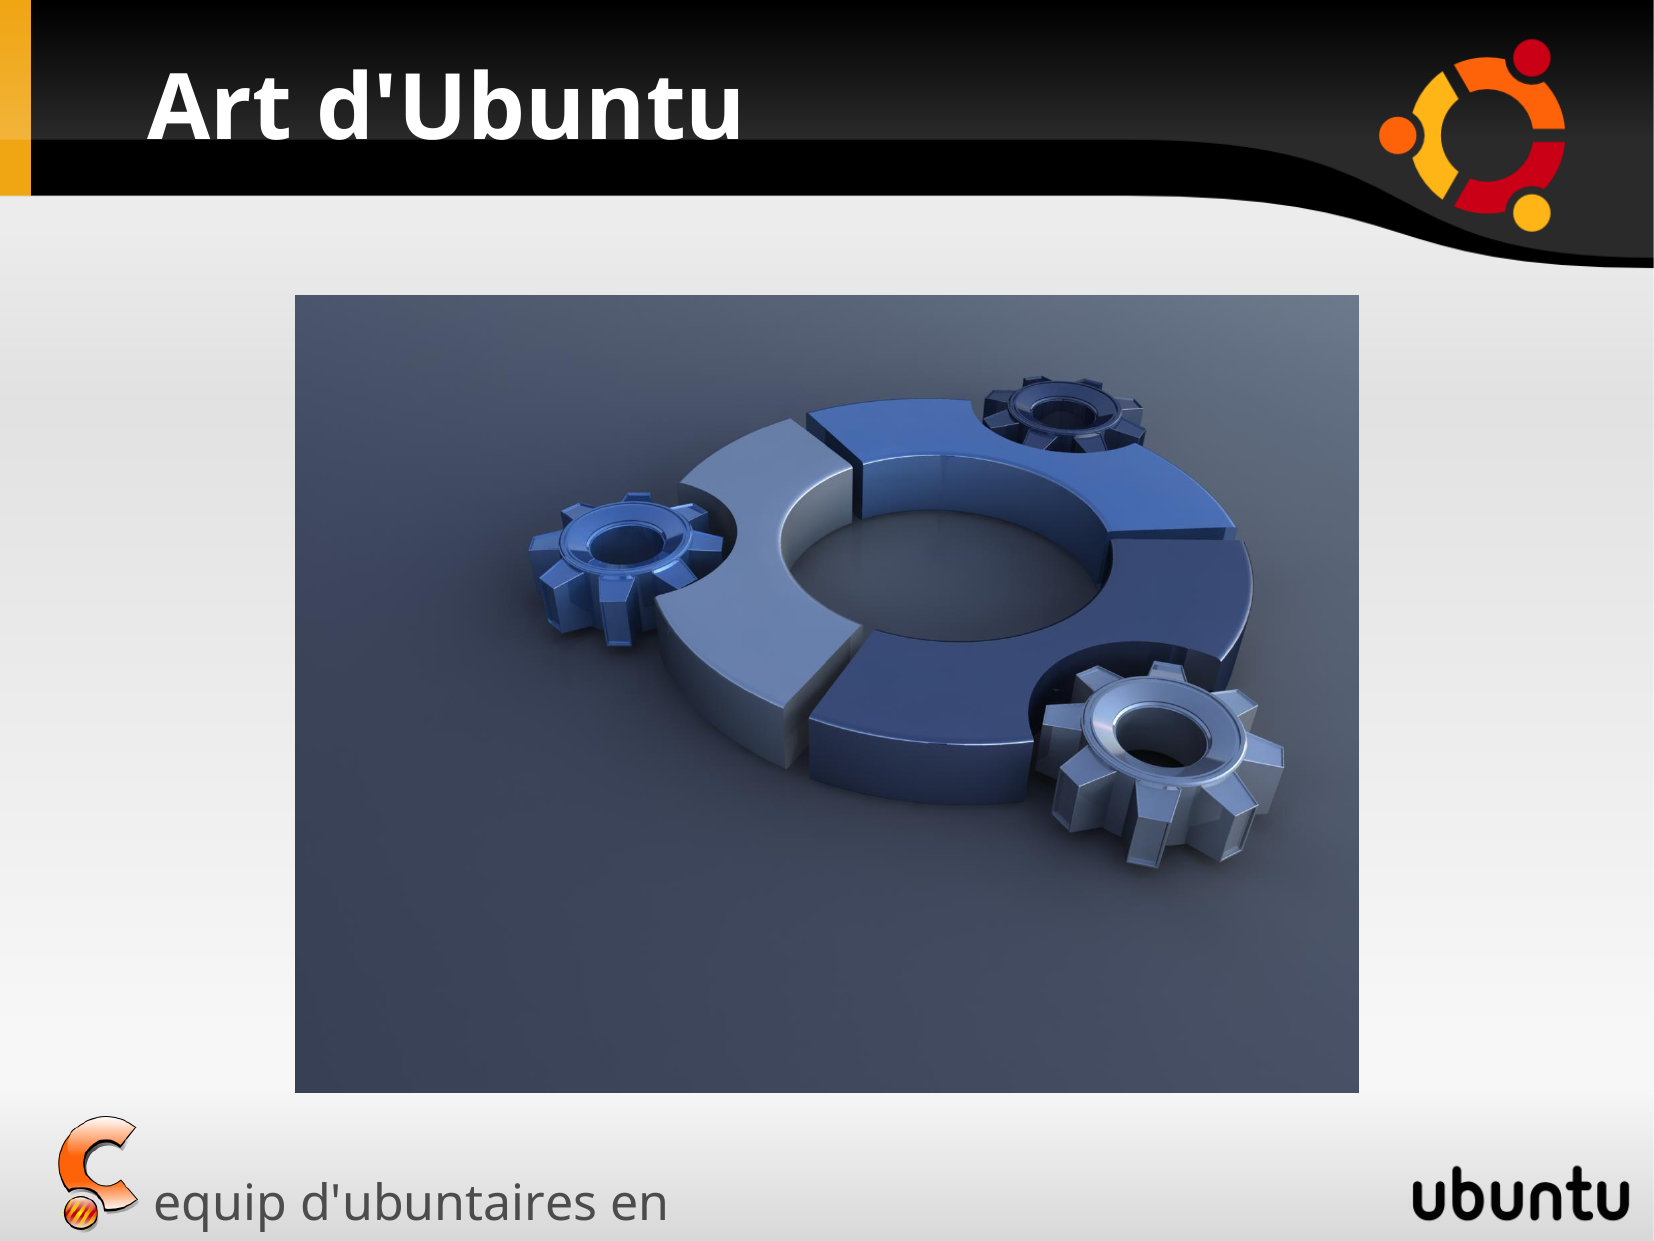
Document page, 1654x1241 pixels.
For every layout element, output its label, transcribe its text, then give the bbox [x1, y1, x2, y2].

title Art d'Ubuntu [0, 0, 1359, 208]
picture [0, 0, 1654, 1241]
